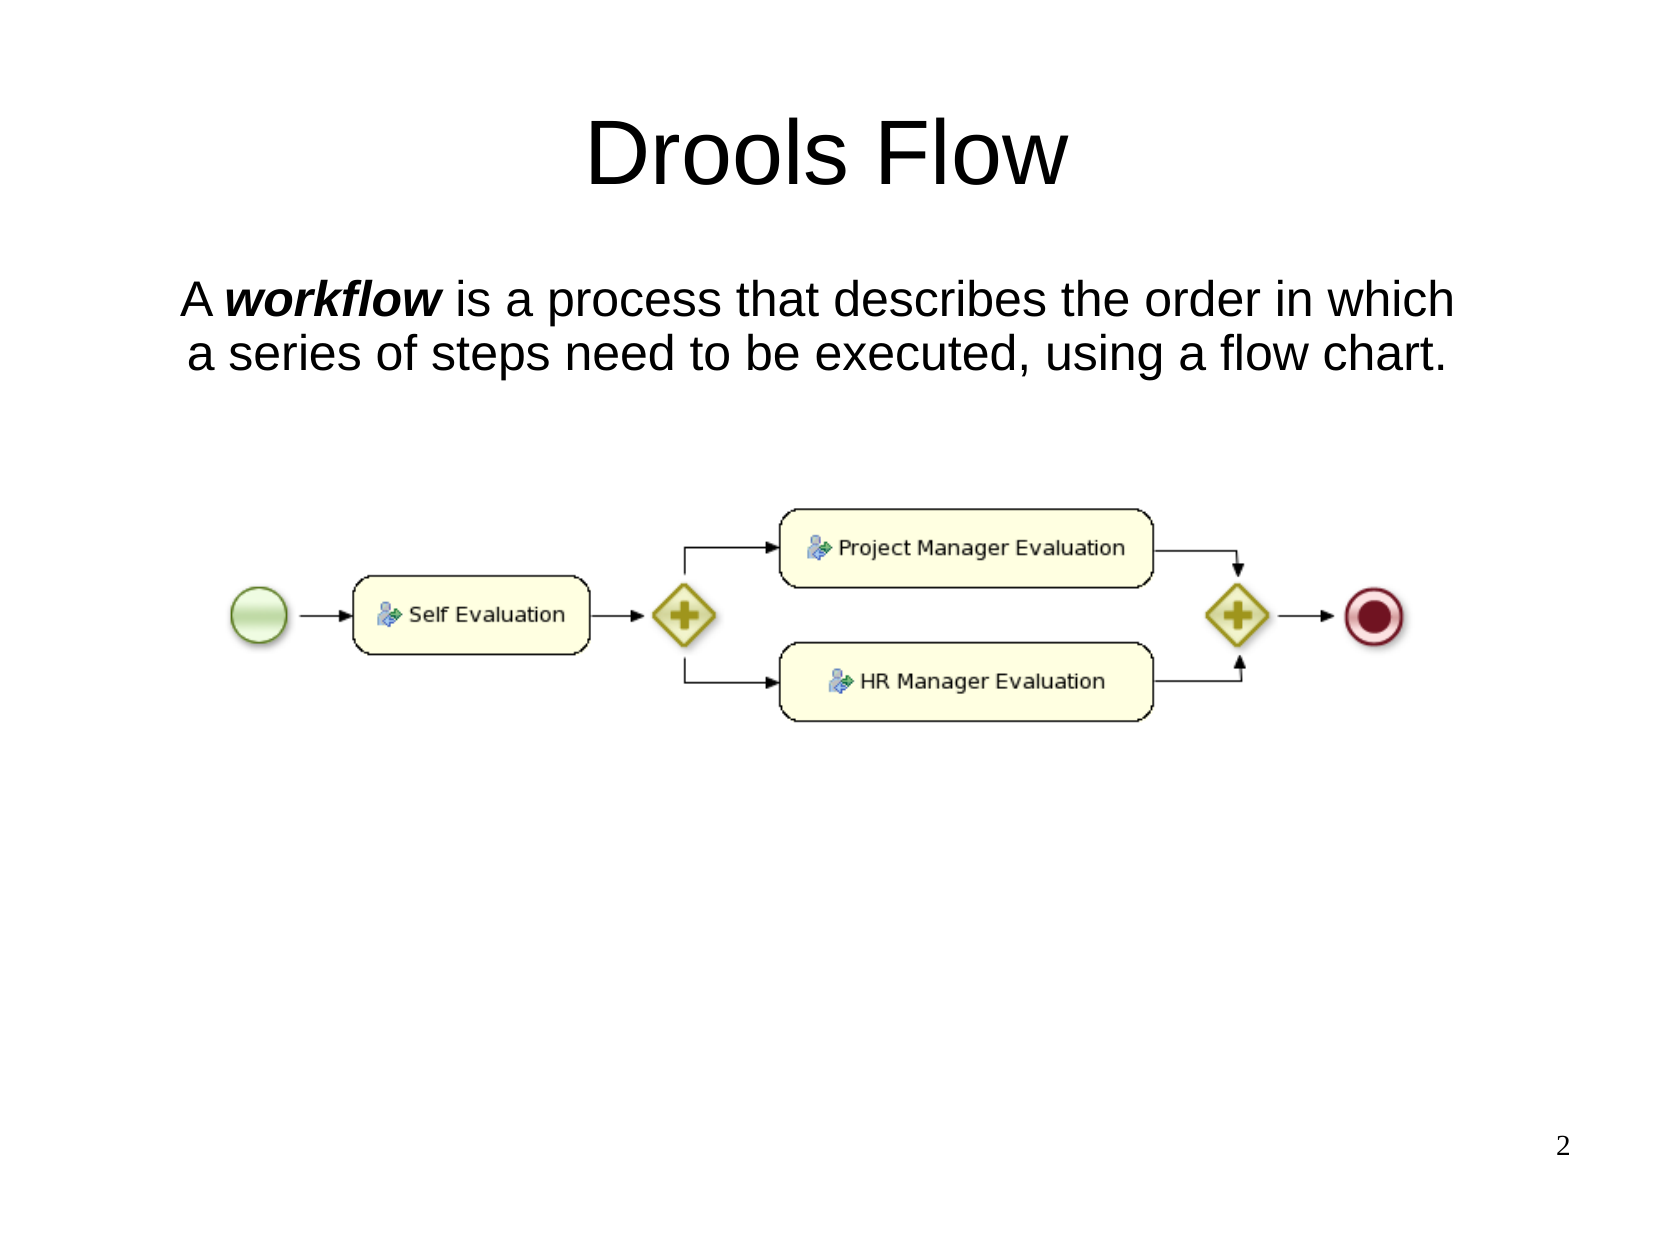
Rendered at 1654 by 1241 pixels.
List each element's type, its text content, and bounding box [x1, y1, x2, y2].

text_box A workflow is a process that describes the order in which a series of steps need to be executed, using a flow chart. [53, 265, 1501, 391]
picture [206, 492, 1436, 739]
title Drools Flow [82, 56, 1571, 250]
